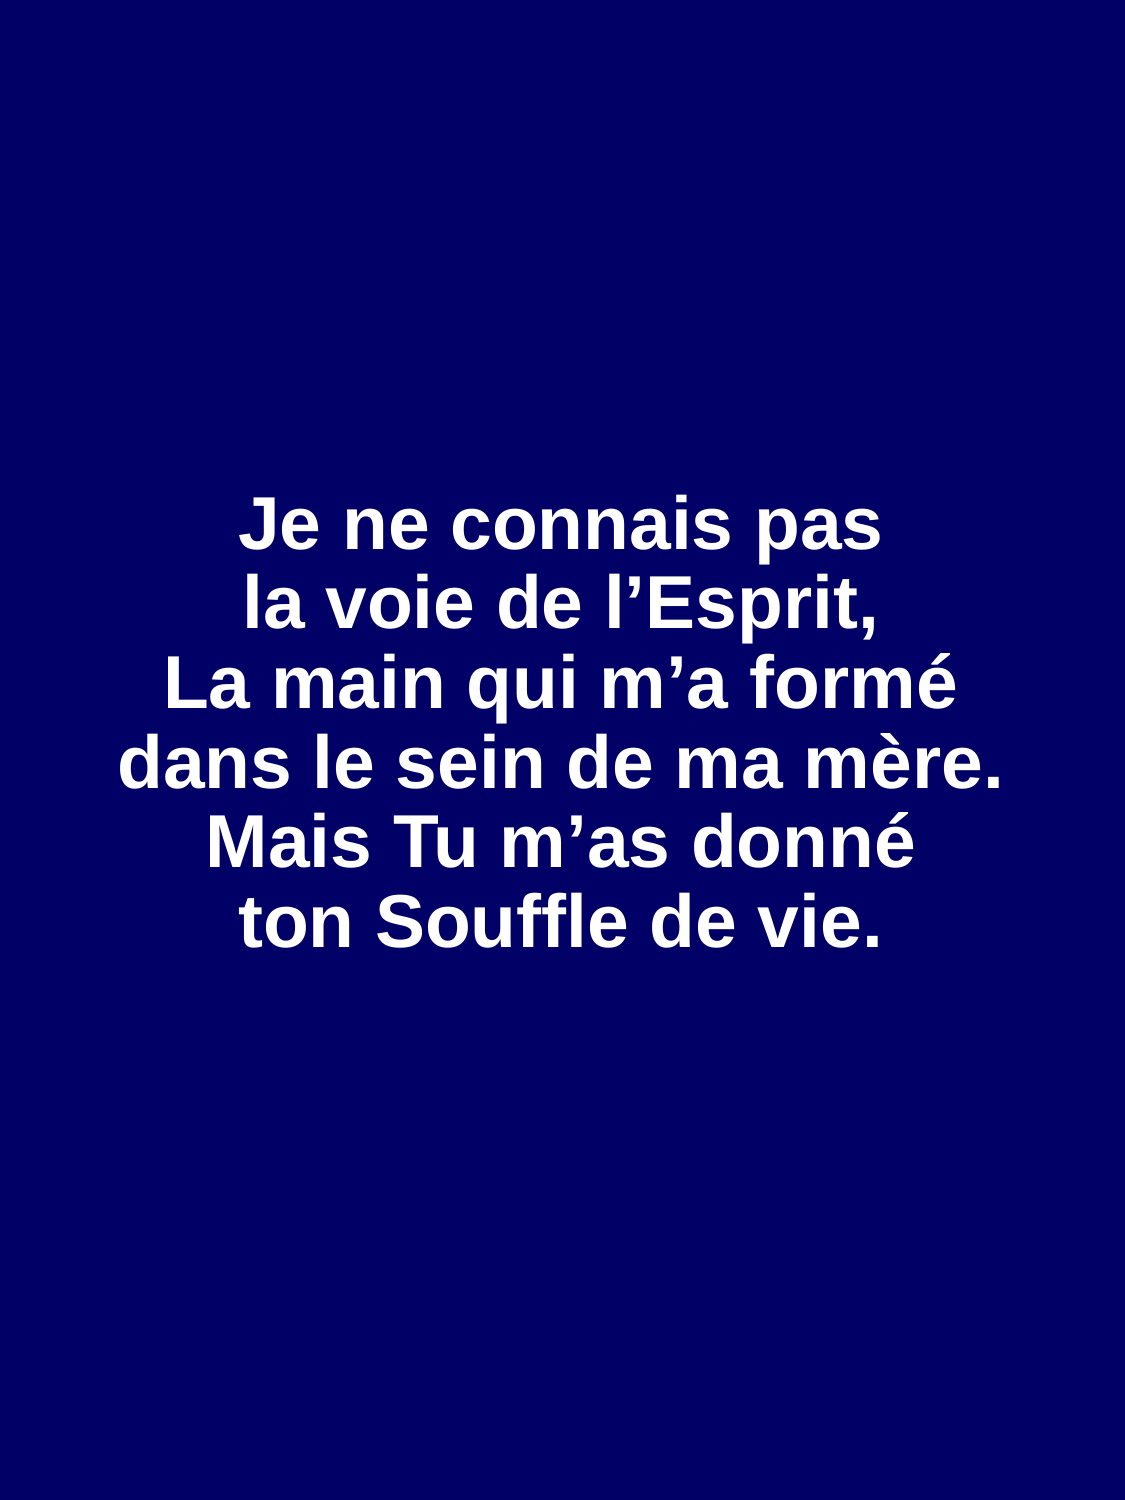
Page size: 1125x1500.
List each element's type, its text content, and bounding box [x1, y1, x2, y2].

text_box Je ne connais pas la voie de l’Esprit, La main qui m’a formé dans le sein de ma mère. Mais Tu m’as donné ton Souffle de vie. [11, 35, 1111, 1441]
